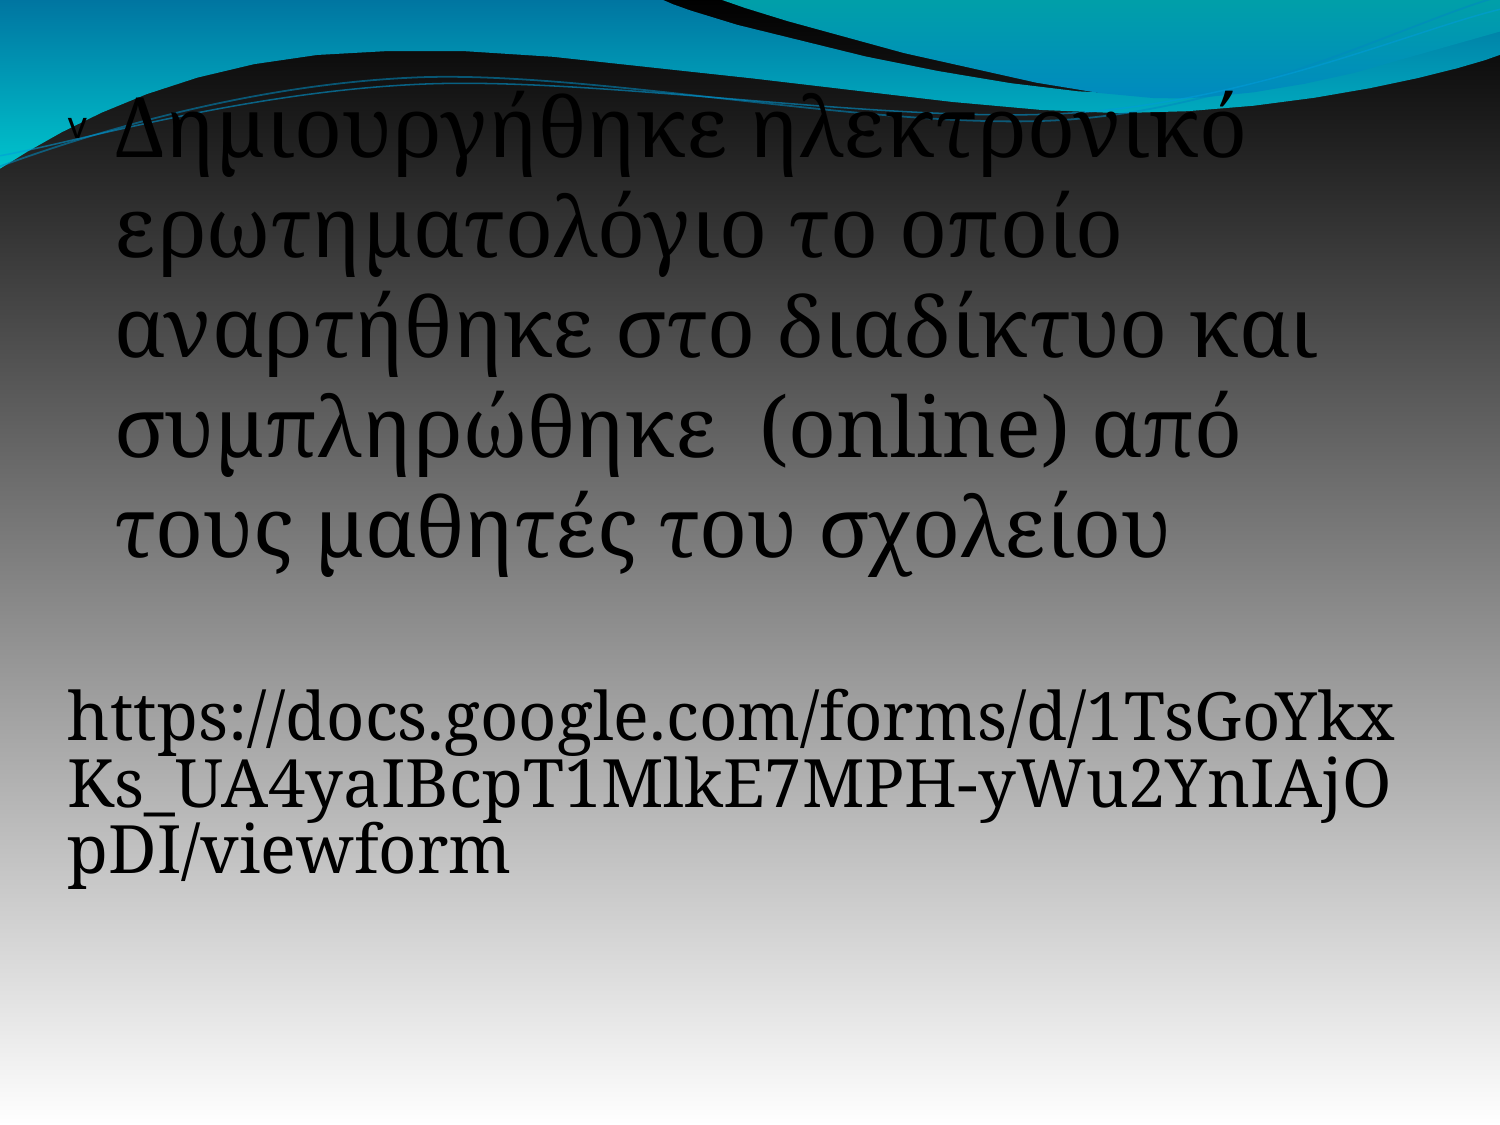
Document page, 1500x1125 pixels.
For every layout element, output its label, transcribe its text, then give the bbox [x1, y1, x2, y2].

text_box Δημιουργήθηκε ηλεκτρονικό ερωτηματολόγιο το οποίο αναρτήθηκε στο διαδίκτυο και συμπληρώθηκε (online) από τους μαθητές του σχολείου https://docs.google.com/forms/d/1TsGoYkxKs_UA4yaIBcpT1MlkE7MPH-yWu2YnIAjOpDI/viewform [53, 66, 1424, 772]
